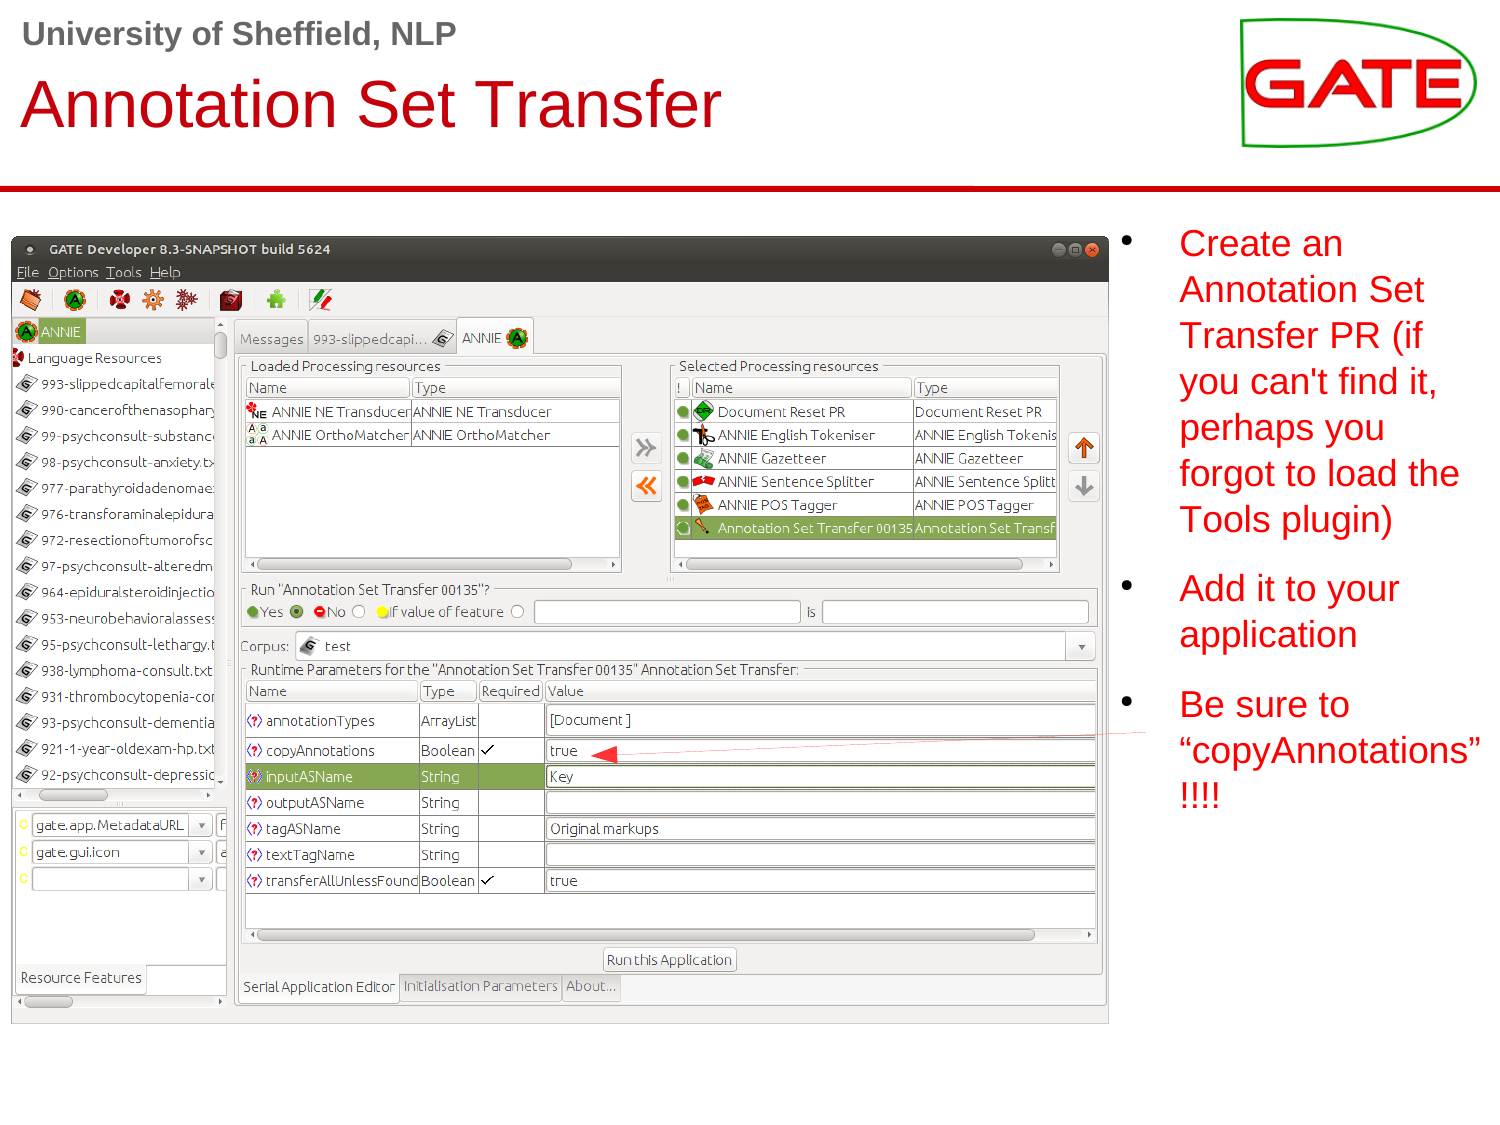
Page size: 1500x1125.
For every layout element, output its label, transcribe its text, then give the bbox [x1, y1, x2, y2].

title Annotation Set Transfer [20, 45, 1240, 166]
picture [1240, 18, 1477, 148]
picture [11, 236, 1109, 1024]
text_box Create an Annotation Set Transfer PR (if you can't find it, perhaps you forgot to load the Tools plugin) Add it to your application Be sure to “copyAnnotations”!!!! [1062, 218, 1489, 951]
